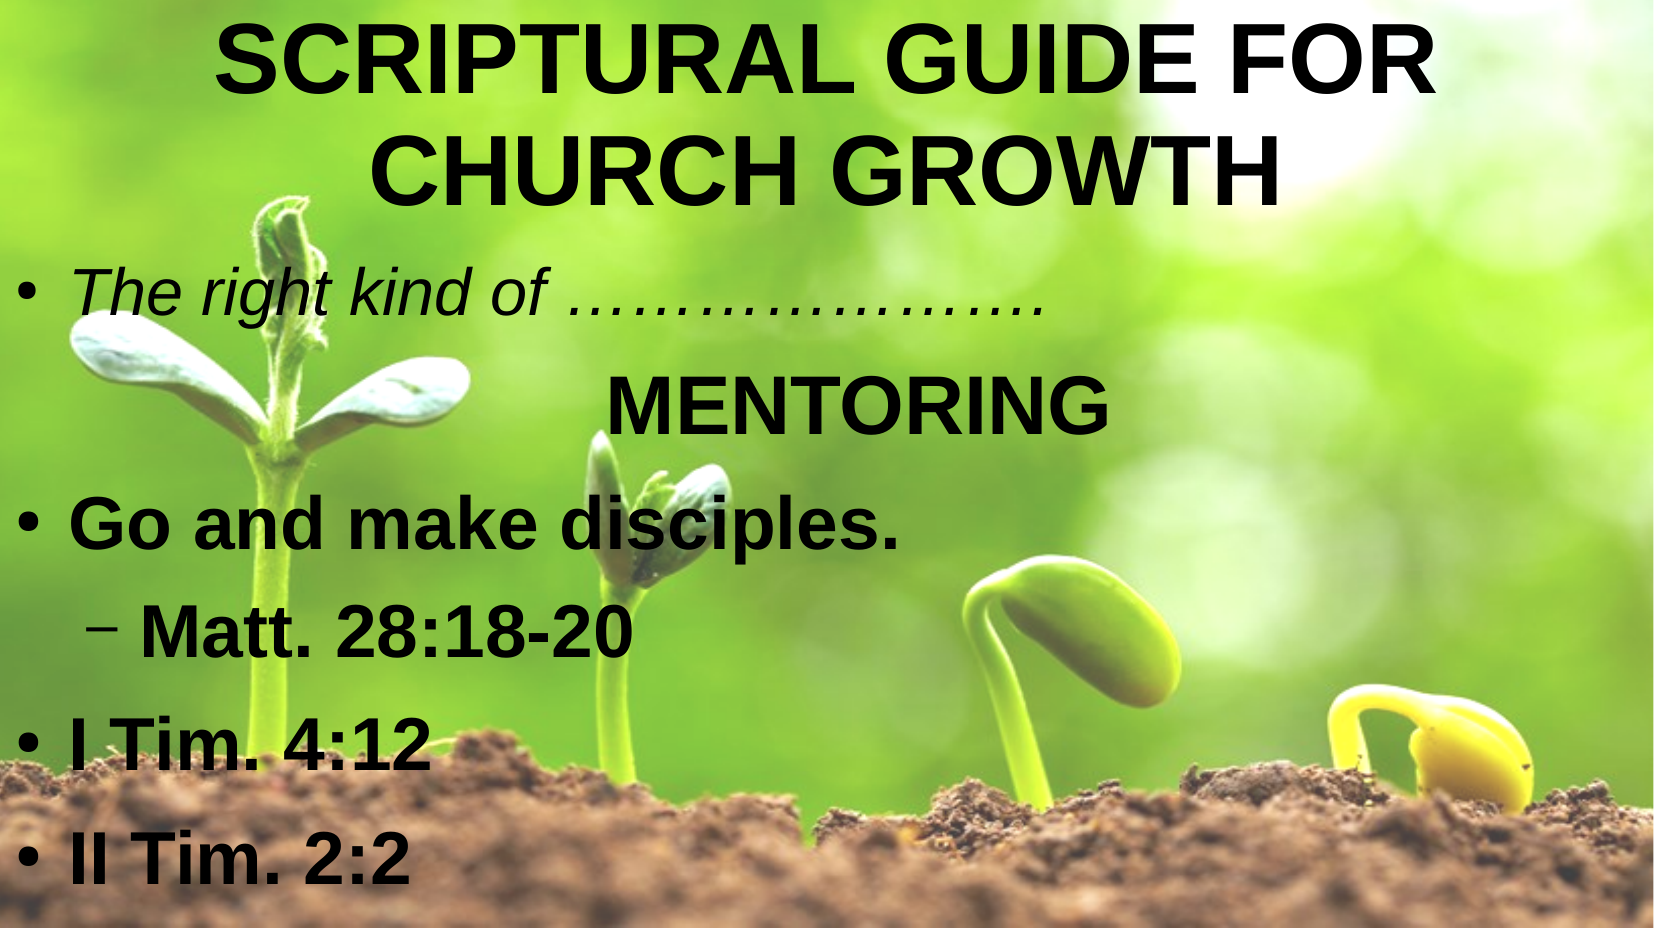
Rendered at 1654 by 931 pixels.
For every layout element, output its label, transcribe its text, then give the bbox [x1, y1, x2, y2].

list The right kind of …………………. MENTORING Go and make disciples. Matt. 28:18-20 I Tim. 4:12 II Tim. 2:2 [0, 255, 1651, 916]
picture [0, 0, 1654, 928]
title SCRIPTURAL GUIDE FOR CHURCH GROWTH [82, 2, 1571, 227]
